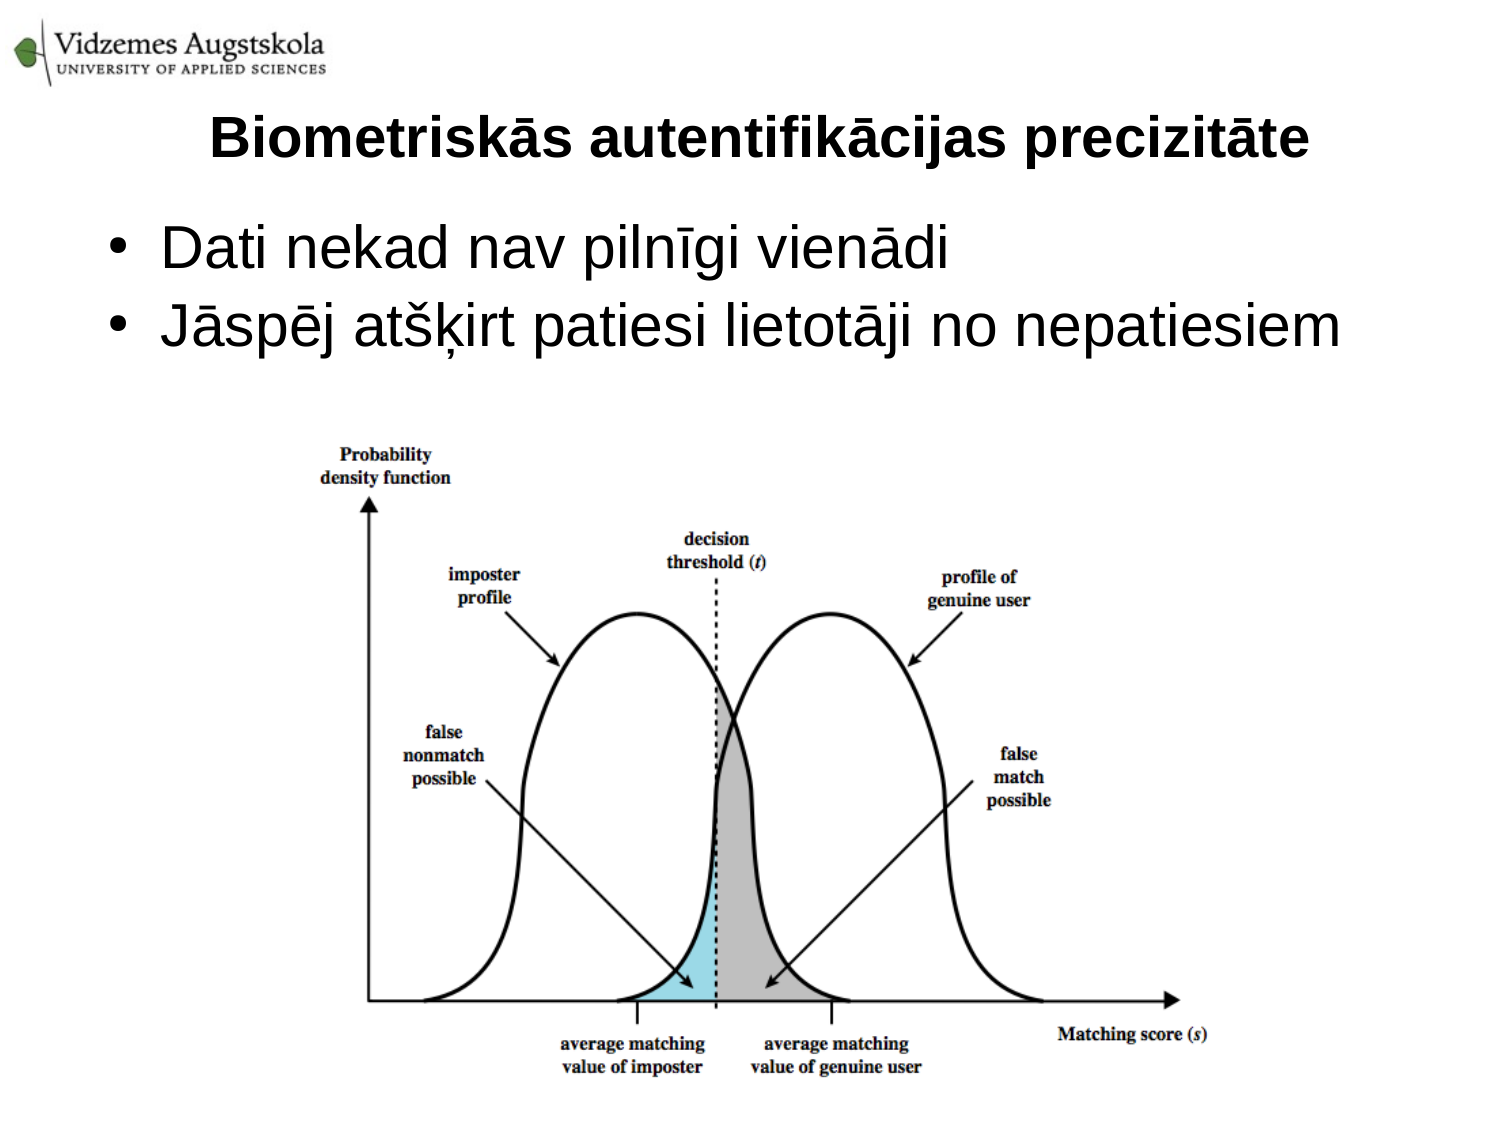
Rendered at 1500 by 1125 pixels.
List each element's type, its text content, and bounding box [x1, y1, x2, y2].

title Biometriskās autentifikācijas precizitāte [75, 106, 1426, 172]
list Dati nekad nav pilnīgi vienādi Jāspēj atšķirt patiesi lietotāji no nepatiesiem [75, 212, 1426, 488]
picture [307, 421, 1229, 1081]
picture [5, 2, 334, 102]
